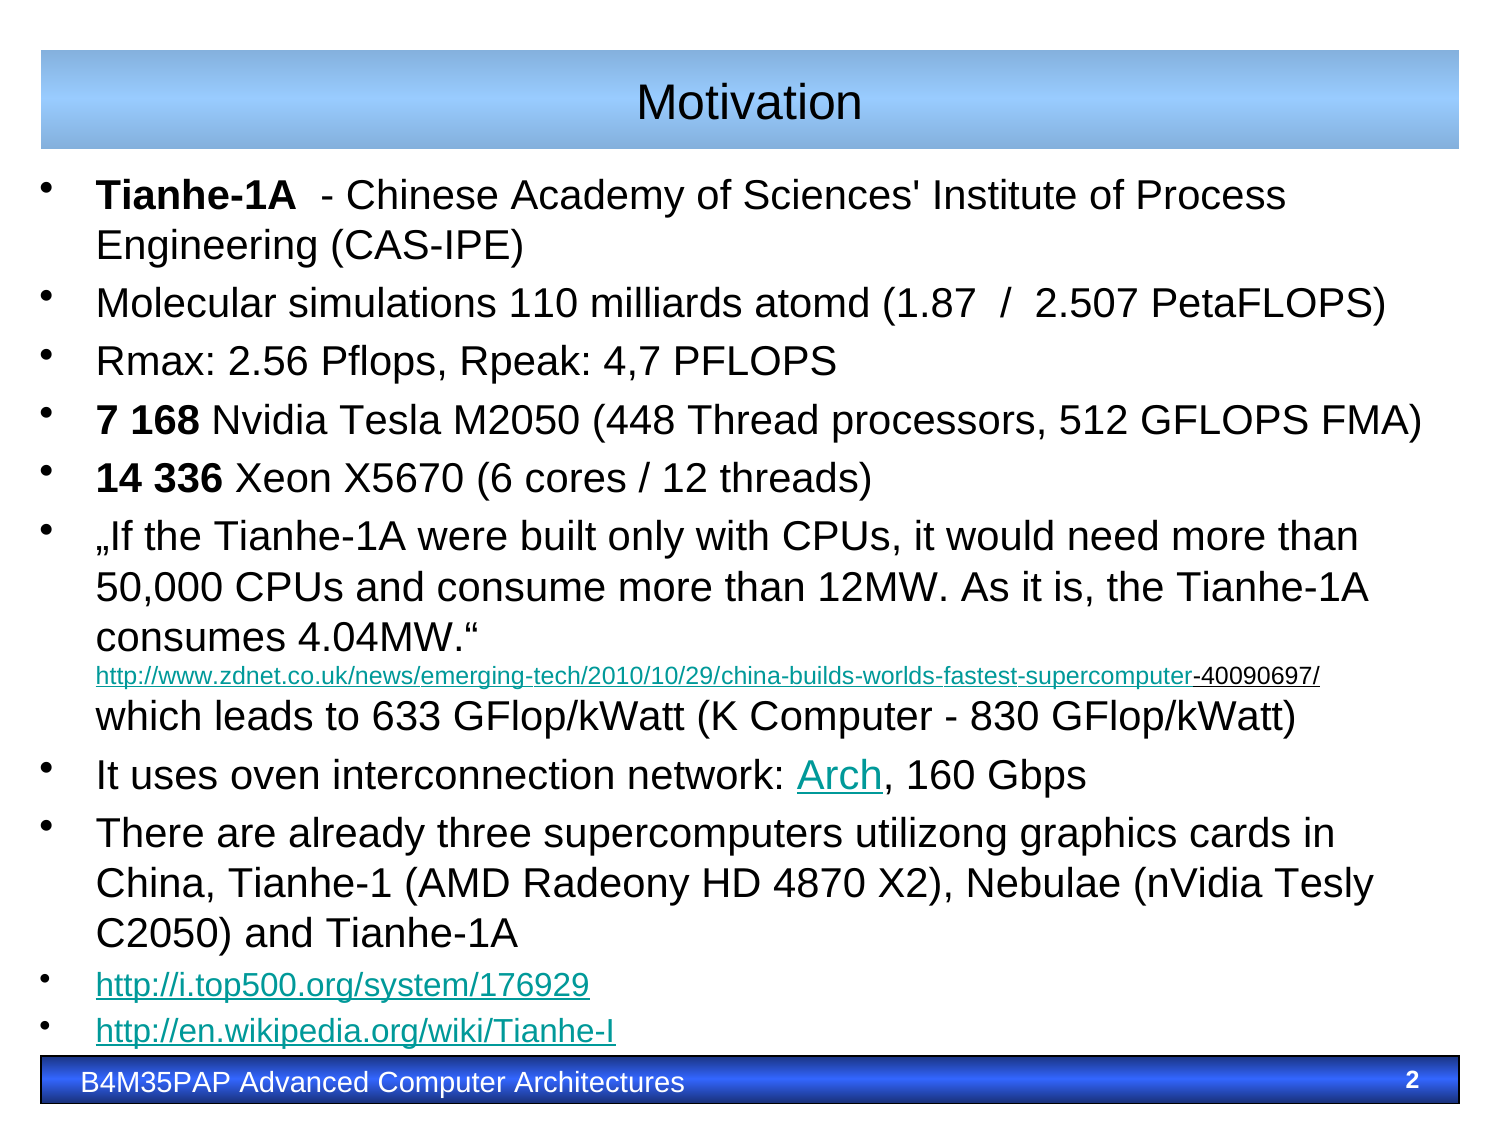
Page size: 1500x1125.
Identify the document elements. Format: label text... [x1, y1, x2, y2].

title Motivation [41, 50, 1459, 149]
list Tianhe-1A - Chinese Academy of Sciences' Institute of Process Engineering (CAS-IPE) Molecular simulations 110 milliards atomd (1.87 / 2.507 PetaFLOPS) Rmax: 2.56 Pflops, Rpeak: 4,7 PFLOPS 7 168 Nvidia Tesla M2050 (448 Thread processors, 512 GFLOPS FMA) 14 336 Xeon X5670 (6 cores / 12 threads) „If the Tianhe-1A were built only with CPUs, it would need more than 50,000 CPUs and consume more than 12MW. As it is, the Tianhe-1A consumes 4.04MW.“ http://www.zdnet.co.uk/news/emerging-tech/2010/10/29/china-builds-worlds-fastest-supercomputer-40090697/ which leads to 633 GFlop/kWatt (K Computer - 830 GFlop/kWatt) It uses oven interconnection network: Arch, 160 Gbps There are already three supercomputers utilizong graphics cards in China, Tianhe-1 (AMD Radeony HD 4870 X2), Nebulae (nVidia Tesly C2050) and Tianhe-1A http://i.top500.org/system/176929 http://en.wikipedia.org/wiki/Tianhe-I [24, 159, 1484, 987]
